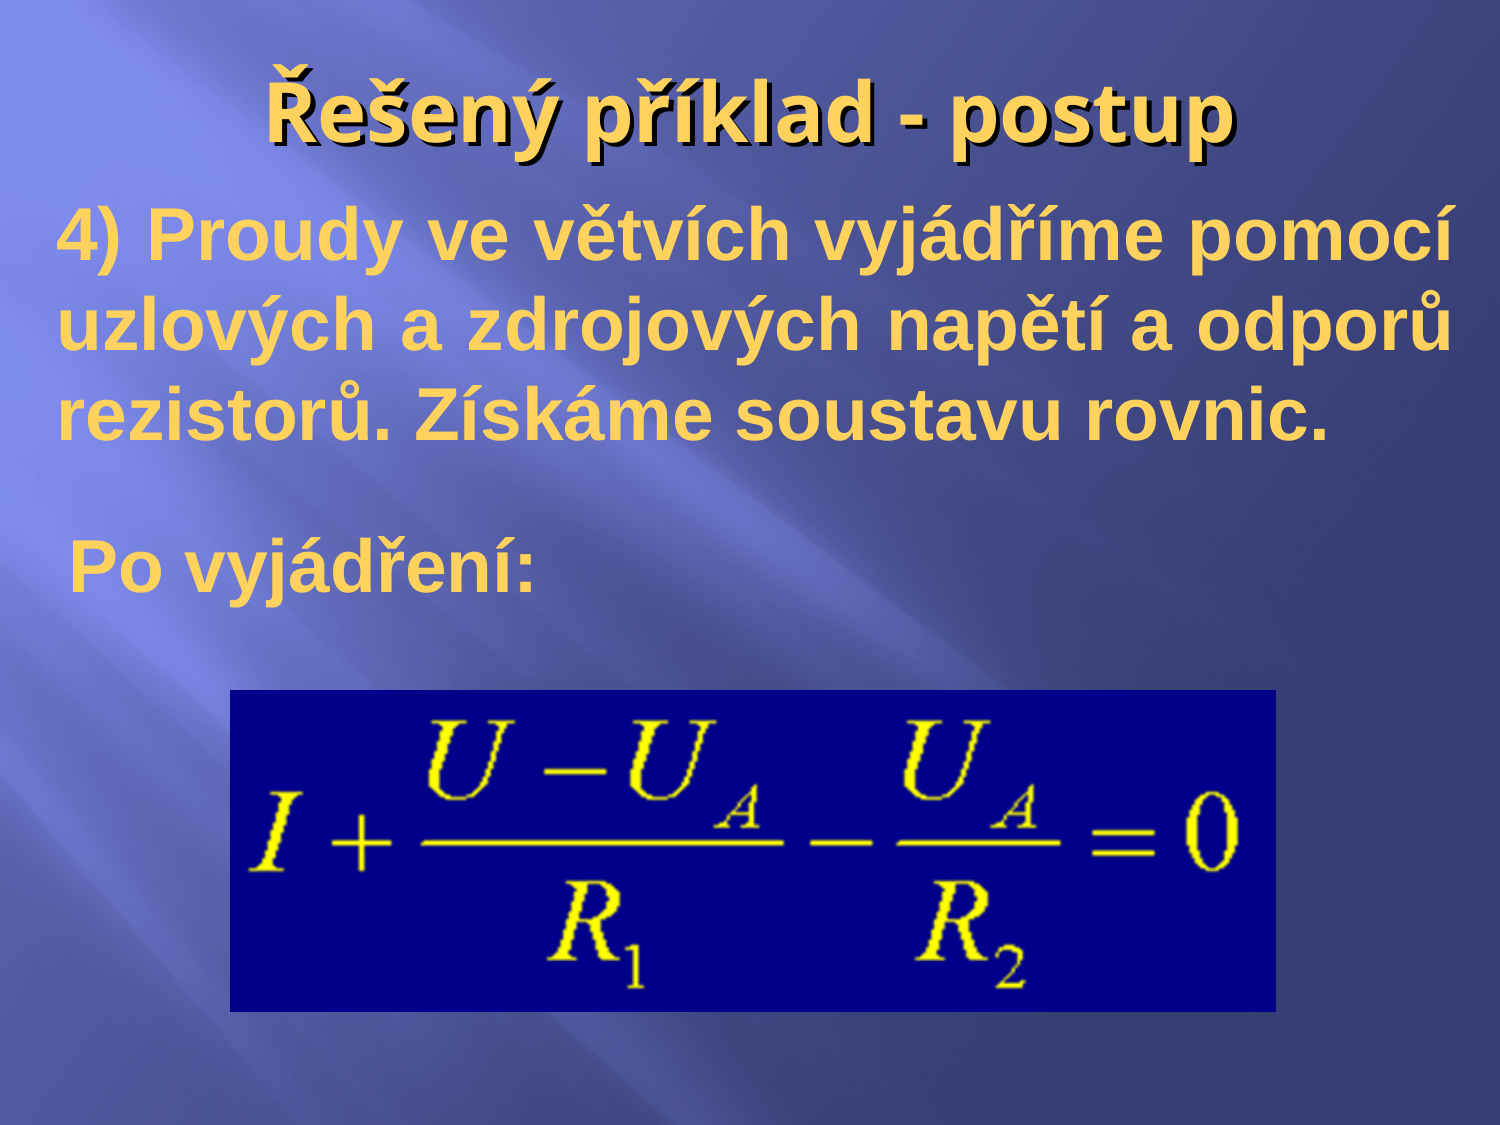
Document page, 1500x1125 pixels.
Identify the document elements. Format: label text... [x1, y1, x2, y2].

text_box 4) Proudy ve větvích vyjádříme pomocí uzlových a zdrojových napětí a odporů rezistorů. Získáme soustavu rovnic. [41, 172, 1471, 469]
text_box Po vyjádření: [53, 503, 644, 622]
picture [230, 690, 1276, 1012]
title Řešený příklad - postup [75, 45, 1426, 172]
